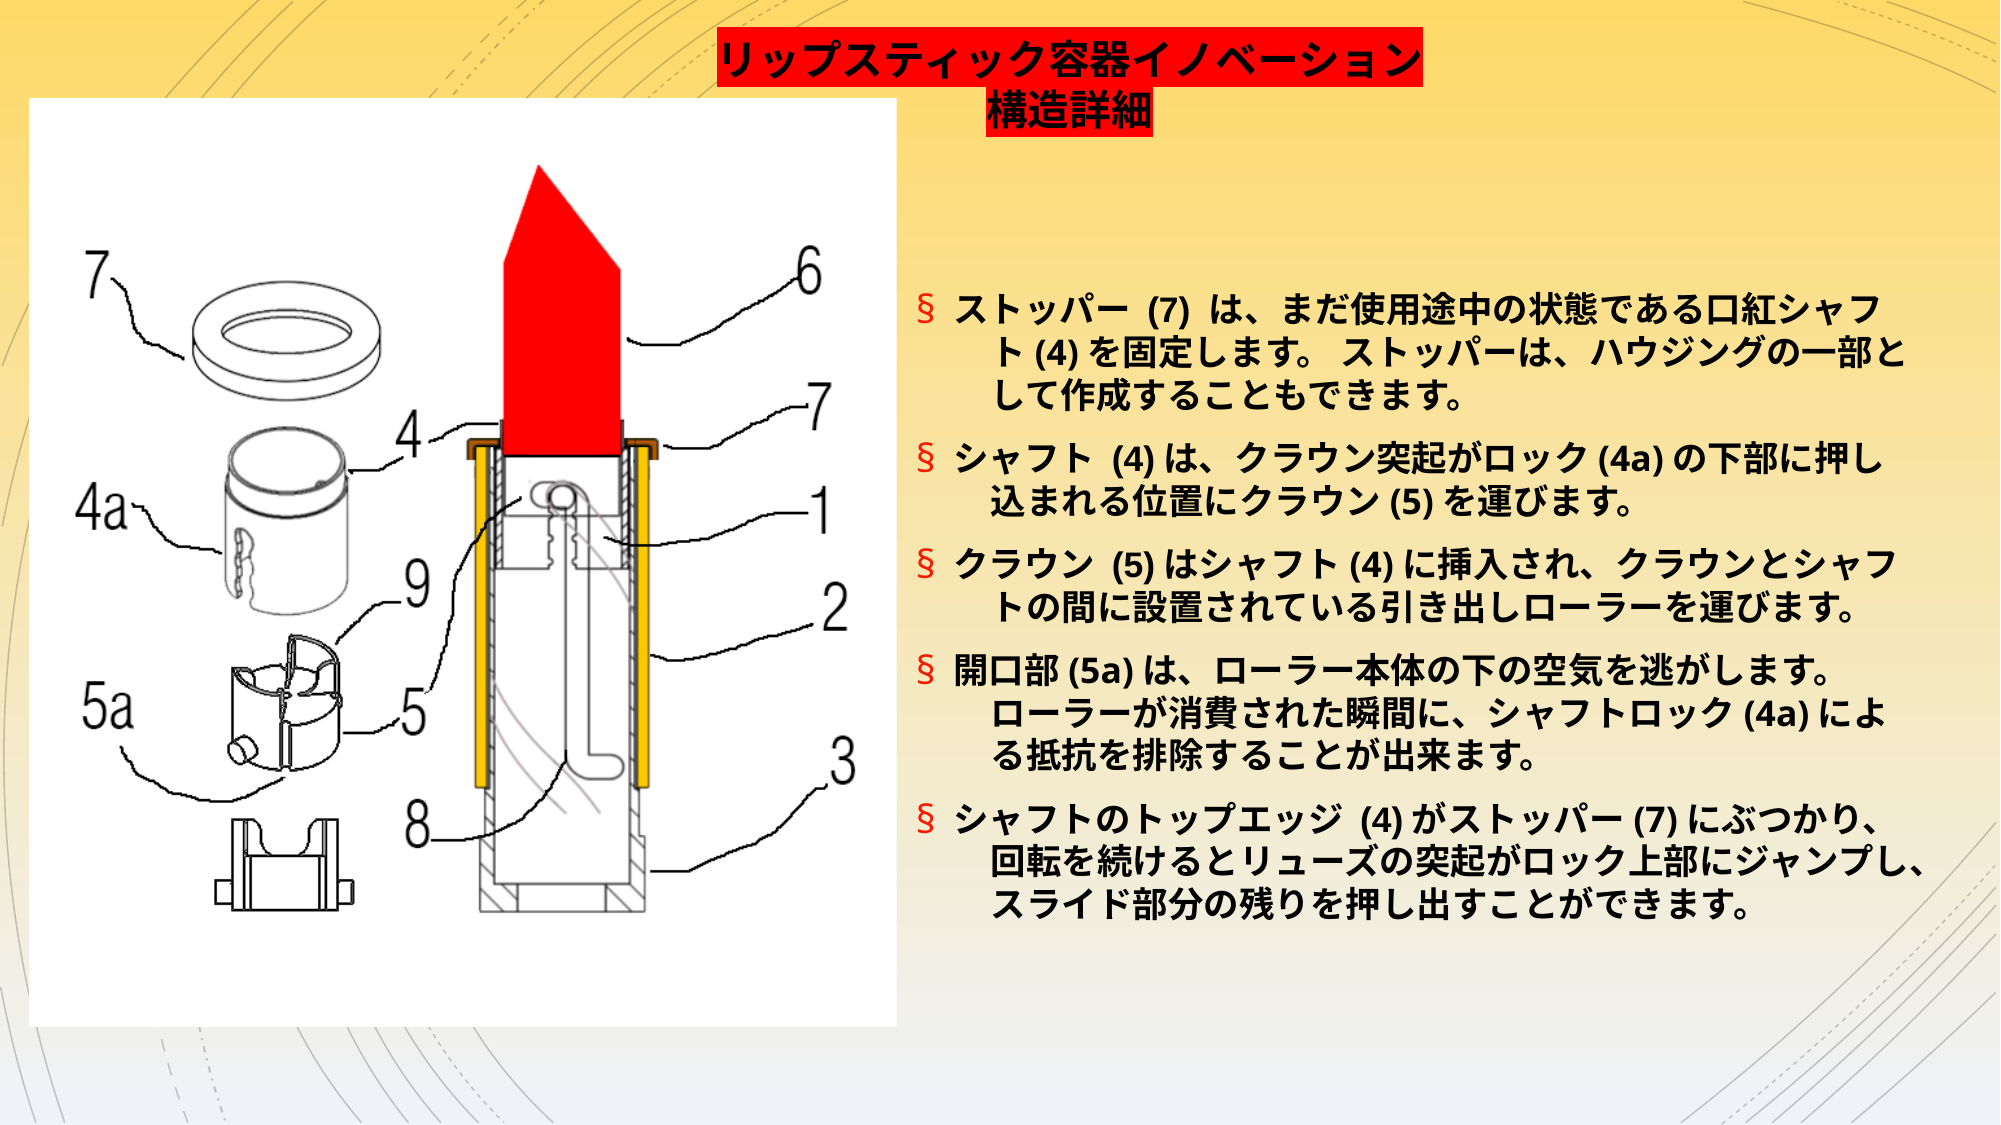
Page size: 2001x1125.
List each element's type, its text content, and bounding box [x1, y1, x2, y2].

text_box リップスティック容器イノベーション 構造詳細 [498, 25, 1642, 142]
picture [29, 98, 897, 1027]
list ストッパー (7) は、まだ使用途中の状態である口紅シャフト(4)を固定します。 ストッパーは、ハウジングの一部として作成することもできます。 シャフト (4)は、クラウン突起がロック(4a)の下部に押し込まれる位置にクラウン(5)を運びます。 クラウン (5)はシャフト(4)に挿入され、クラウンとシャフトの間に設置されている引き出しローラーを運びます。 開口部(5a)は、ローラー本体の下の空気を逃がします。 ローラーが消費された瞬間に、シャフトロック(4a)による抵抗を排除することが出来ます。 シャフトのトップエッジ (4)がストッパー(7)にぶつかり、回転を続けるとリューズの突起がロック上部にジャンプし、スライド部分の残りを押し出すことができます。 [900, 141, 1932, 1071]
